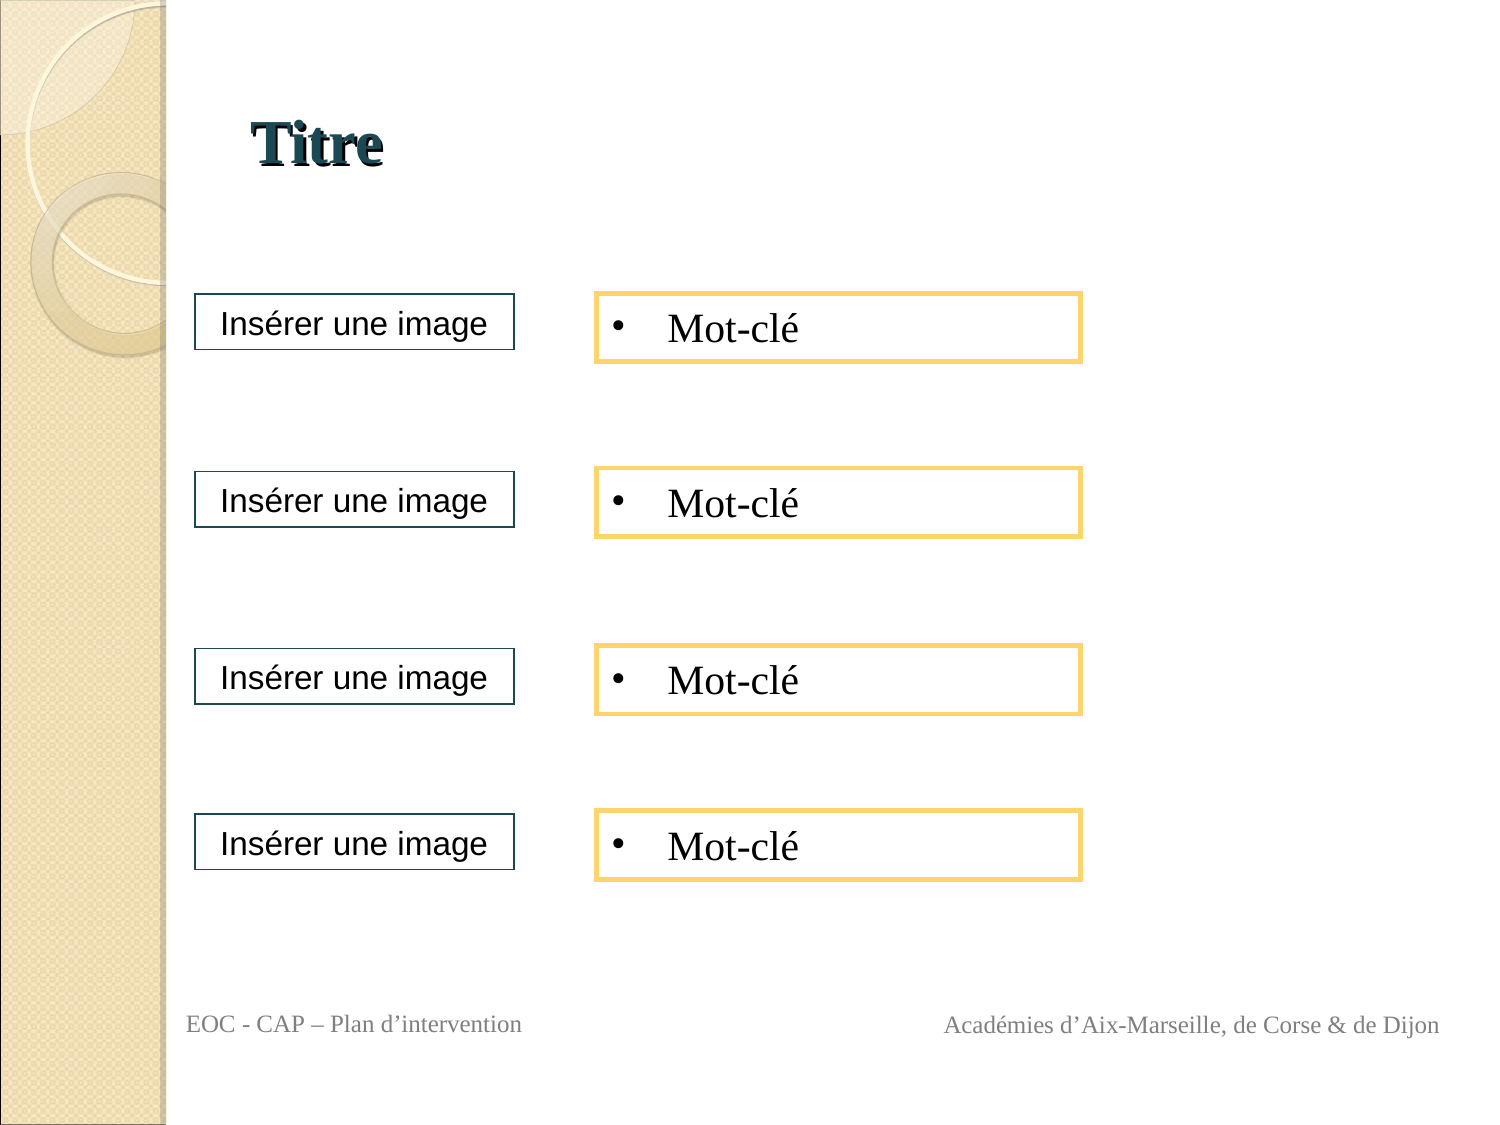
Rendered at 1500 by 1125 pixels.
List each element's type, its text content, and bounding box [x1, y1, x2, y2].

text_box Insérer une image [194, 294, 514, 350]
text_box Académies d’Aix-Marseille, de Corse & de Dijon [560, 1000, 1456, 1071]
text_box Mot-clé [596, 293, 1081, 362]
text_box Mot-clé [596, 467, 1081, 537]
picture [136, 0, 160, 4]
text_box EOC - CAP – Plan d’intervention [171, 999, 771, 1070]
text_box Insérer une image [194, 648, 514, 705]
text_box Insérer une image [194, 814, 514, 870]
picture [0, 9, 166, 1125]
text_box Mot-clé [596, 810, 1081, 880]
title Titre [235, 45, 1466, 233]
text_box Insérer une image [194, 471, 514, 527]
text_box Mot-clé [596, 645, 1081, 714]
